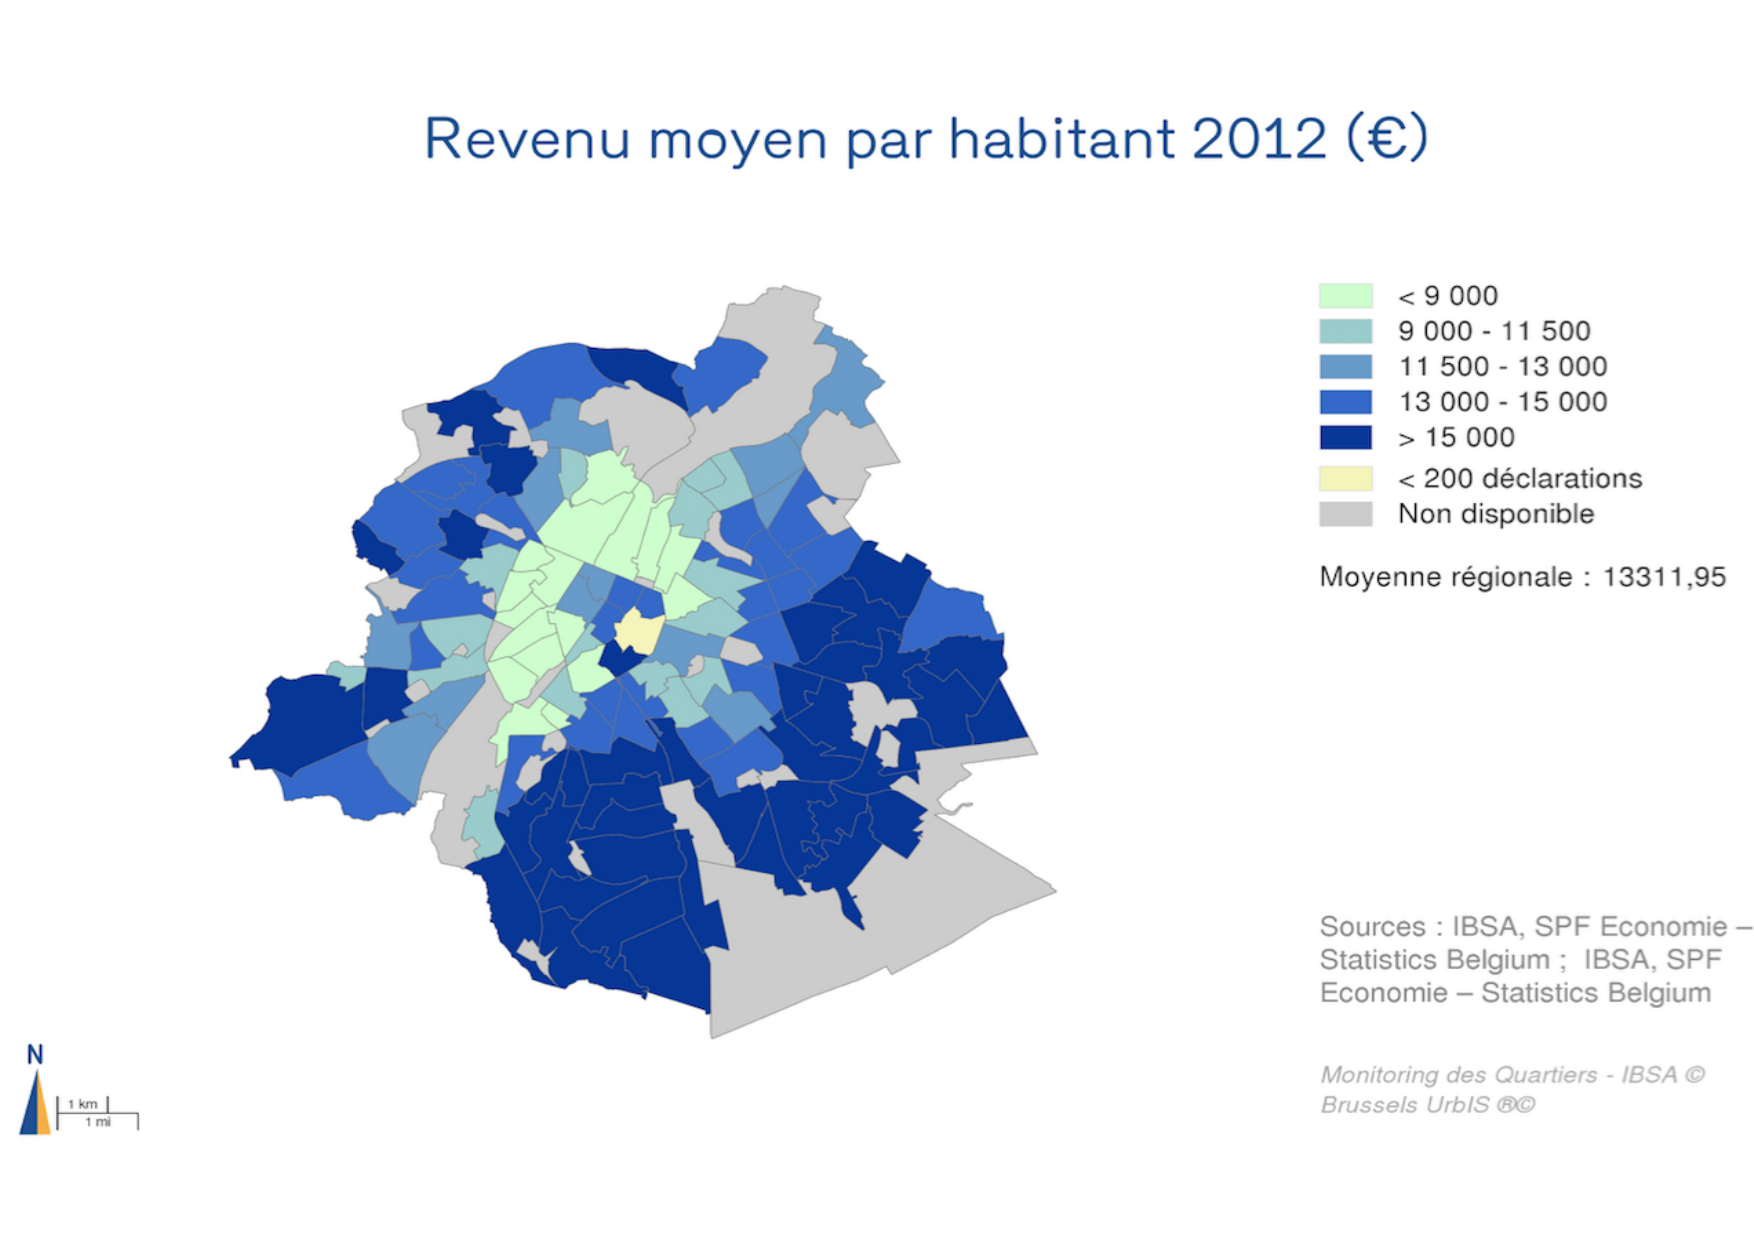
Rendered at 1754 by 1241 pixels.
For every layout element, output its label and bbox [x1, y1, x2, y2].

picture [0, 88, 1754, 1152]
